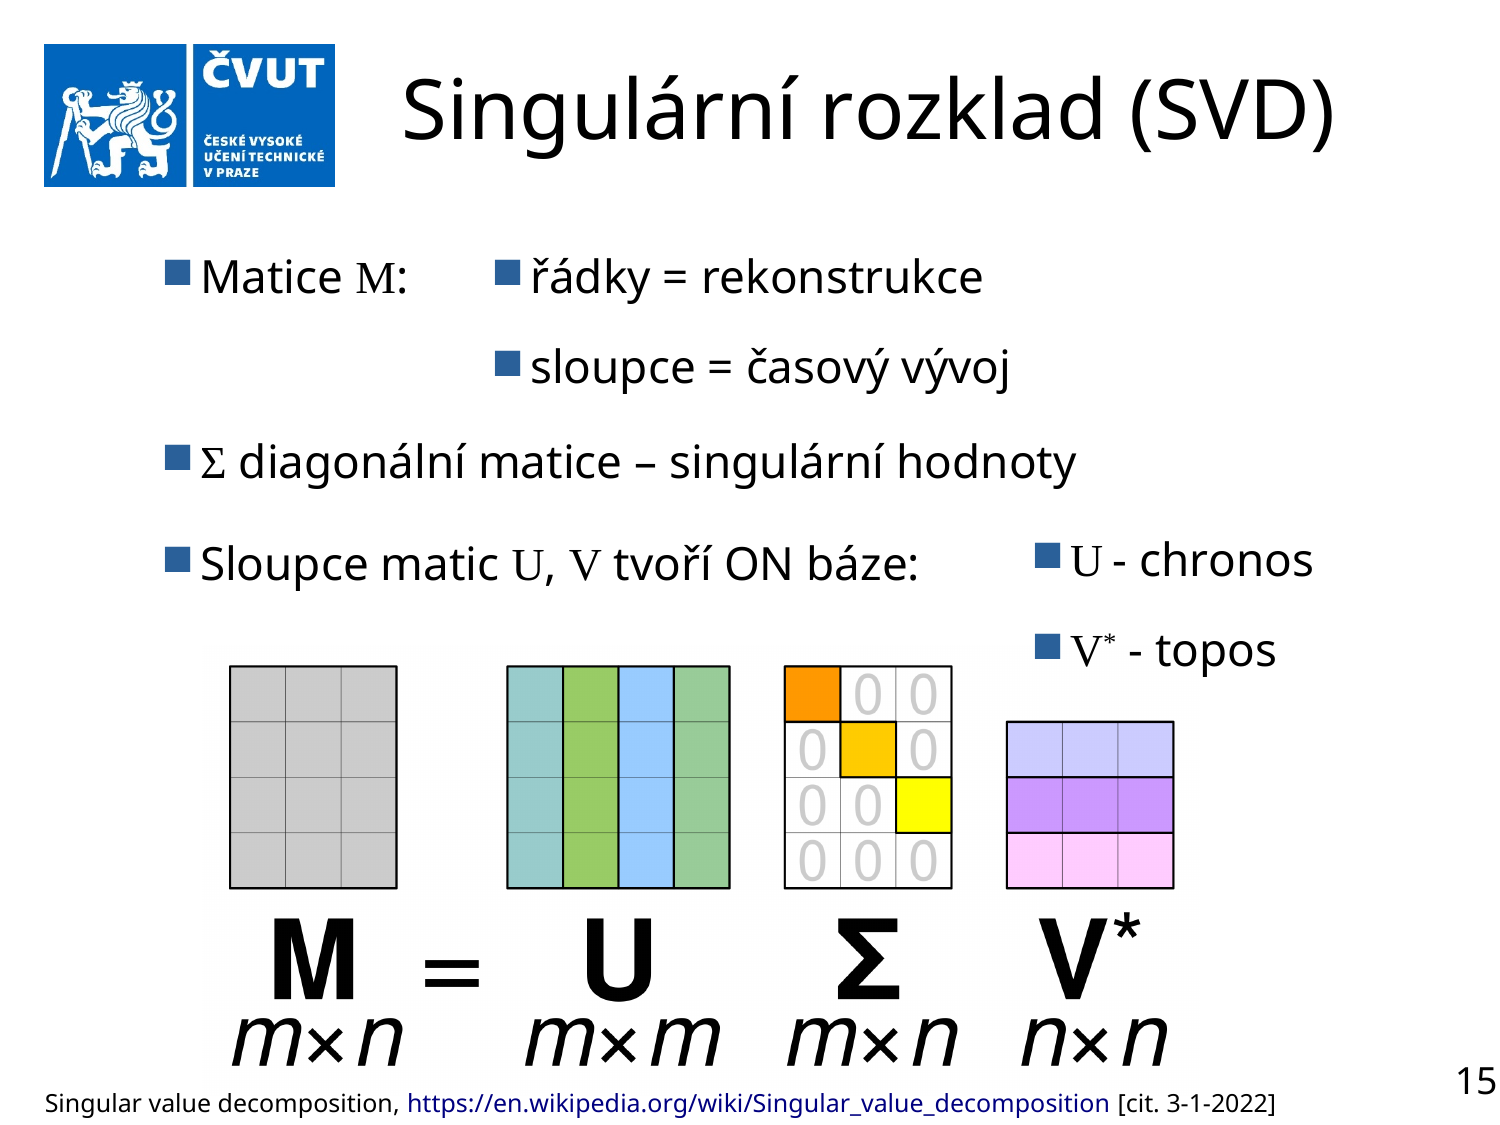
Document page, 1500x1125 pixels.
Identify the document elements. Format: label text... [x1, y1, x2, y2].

text_box <number> [1440, 1050, 1500, 1125]
text_box Matice M: Σ diagonální matice – singulární hodnoty Sloupce matic U, V tvoří ON báze: [150, 239, 1276, 766]
title Singulární rozklad (SVD) [386, 60, 1486, 239]
picture [44, 44, 335, 187]
picture [202, 766, 1201, 1080]
text_box řádky = rekonstrukce sloupce = časový vývoj [480, 239, 1500, 480]
text_box U - chronos V* - topos [1020, 523, 1456, 764]
text_box Singular value decomposition, https://en.wikipedia.org/wiki/Singular_value_decomposition [cit. 3-1-2022] [30, 1080, 1381, 1125]
